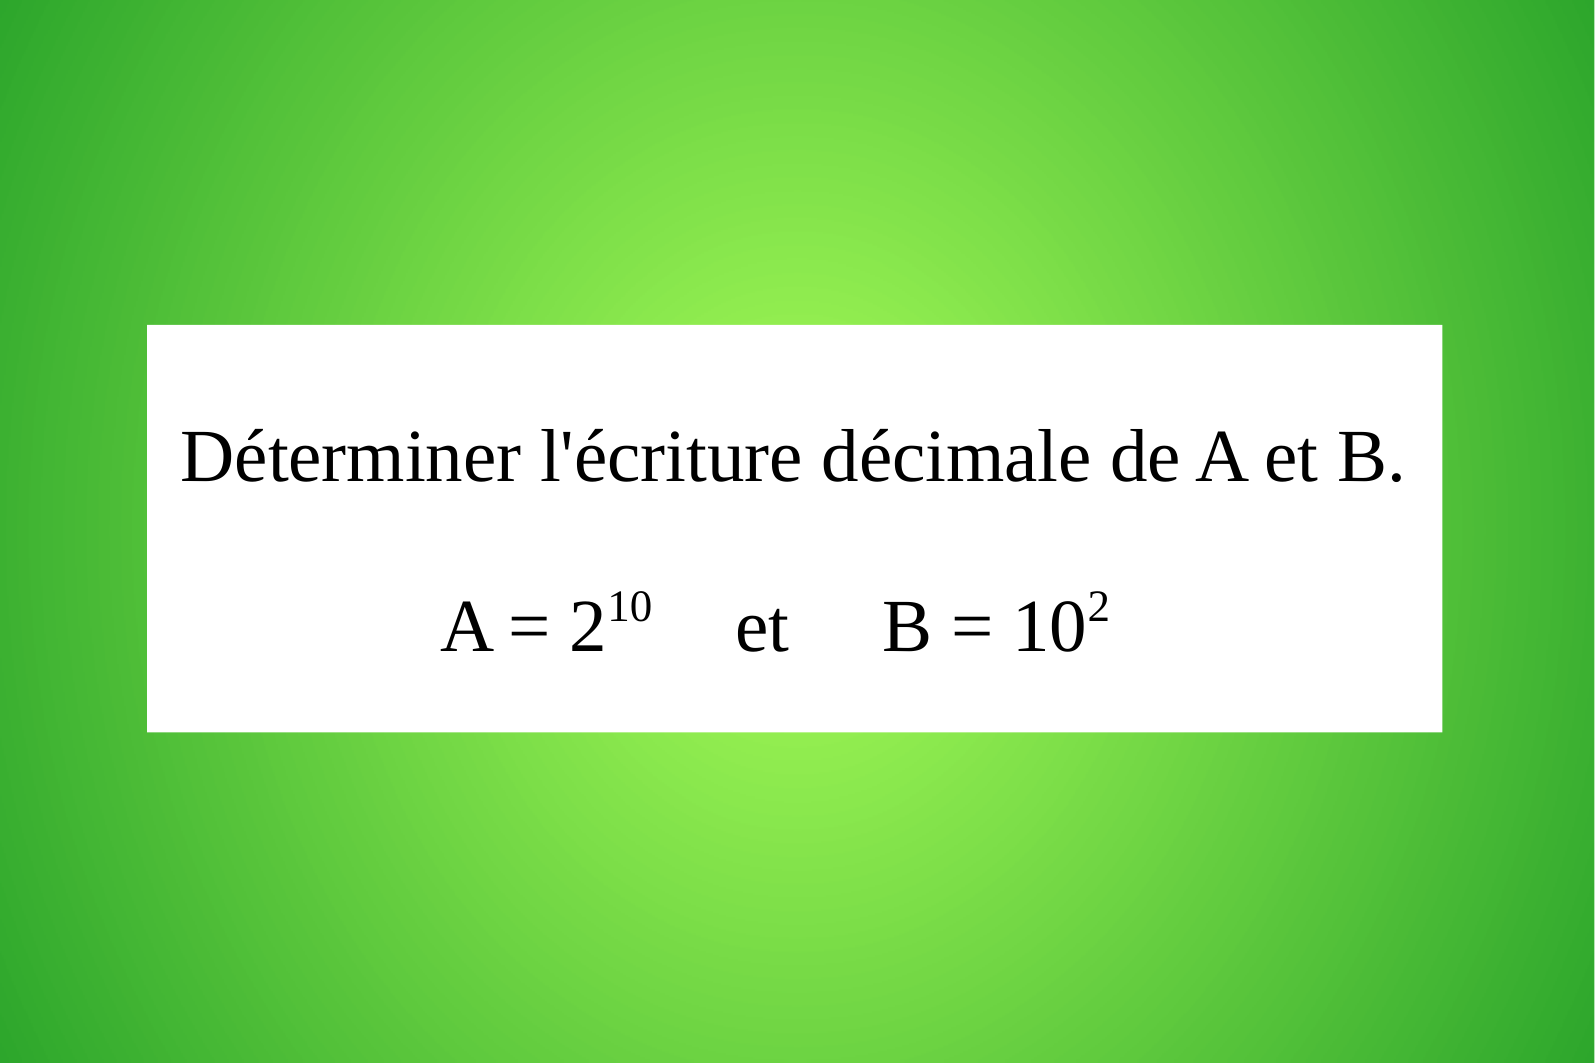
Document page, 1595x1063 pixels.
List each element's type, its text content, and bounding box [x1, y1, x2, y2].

picture [0, 0, 1595, 1063]
text_box Déterminer l'écriture décimale de A et B. A = 210 et B = 102 [147, 324, 1443, 733]
